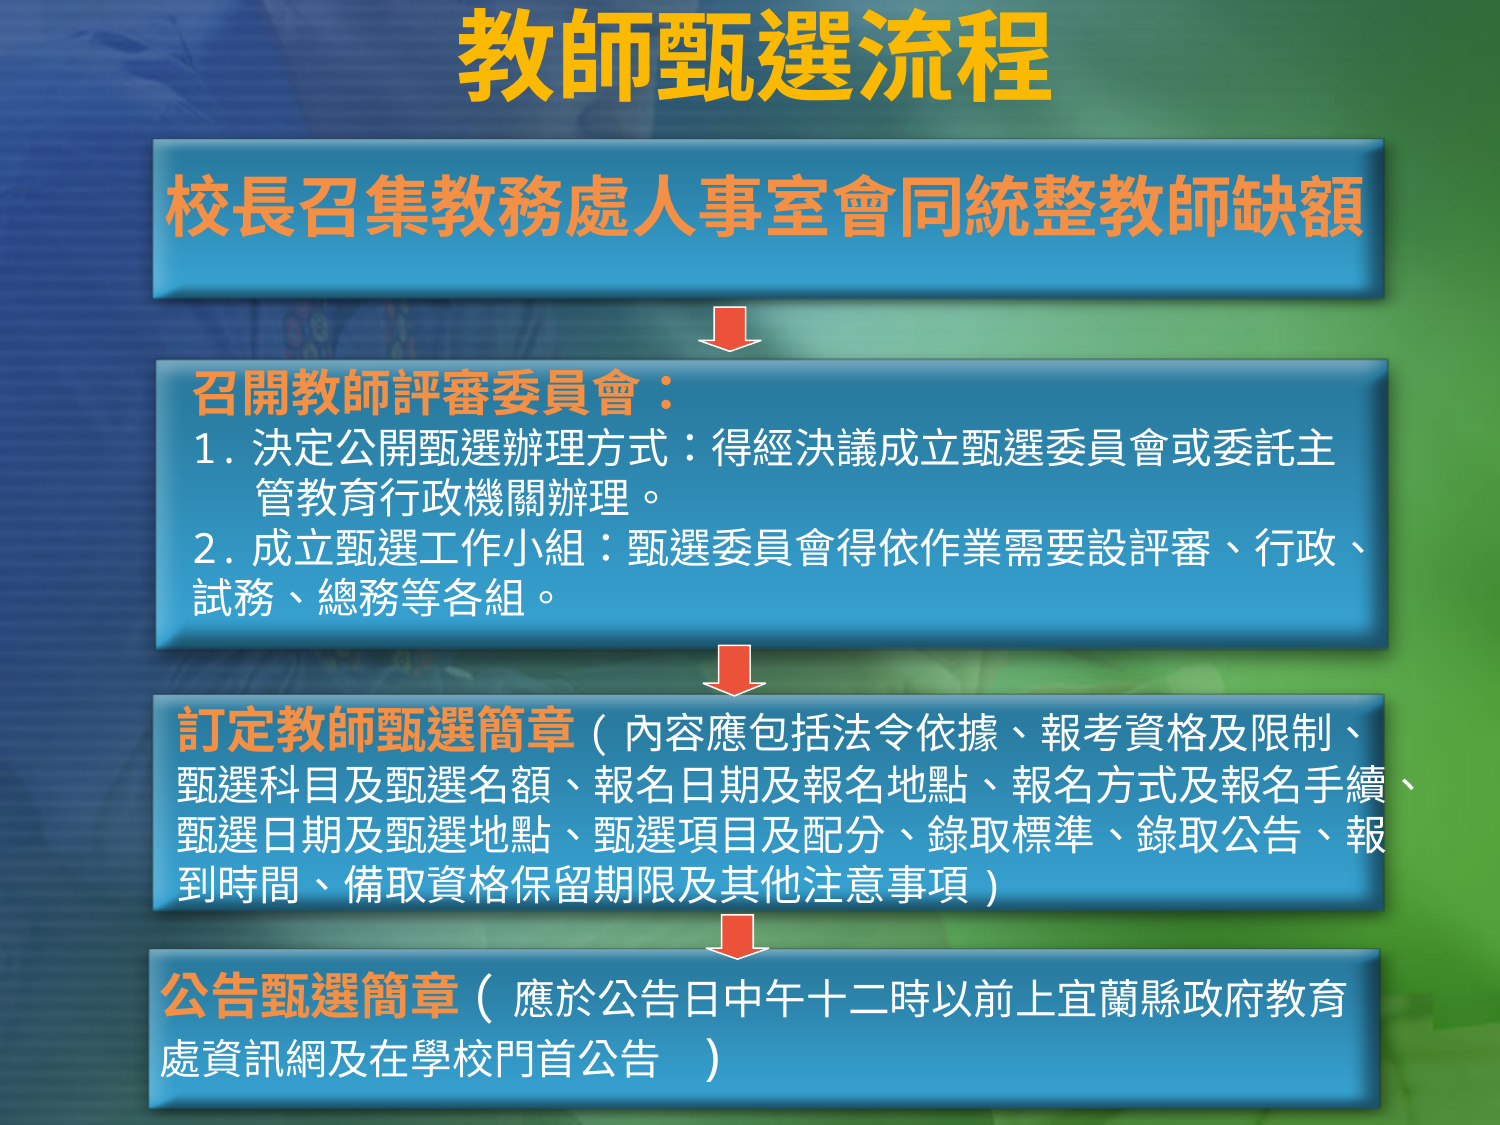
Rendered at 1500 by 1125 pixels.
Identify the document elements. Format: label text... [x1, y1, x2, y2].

text_box 公告甄選簡章(應於公告日中午十二時以前上宜蘭縣政府教育處資訊網及在學校門首公告 ) [144, 957, 1367, 1093]
text_box 訂定教師甄選簡章(內容應包括法令依據、報考資格及限制、甄選科目及甄選名額、報名日期及報名地點、報名方式及報名手續、甄選日期及甄選地點、甄選項目及配分、錄取標準、錄取公告、報到時間、備取資格保留期限及其他注意事項) [161, 691, 1407, 917]
text_box 召開教師評審委員會： 1.決定公開甄選辦理方式：得經決議成立甄選委員會或委託主 管教育行政機關辦理。 2.成立甄選工作小組：甄選委員會得依作業需要設評審、行政、試務、總務等各組。 [176, 353, 1376, 630]
text_box 校長召集教務處人事室會同統整教師缺額 [149, 166, 1396, 254]
text_box [705, 914, 770, 960]
picture [0, 0, 1500, 1125]
title 教師甄選流程 [204, 0, 1308, 124]
text_box [698, 307, 762, 352]
text_box [702, 645, 766, 696]
